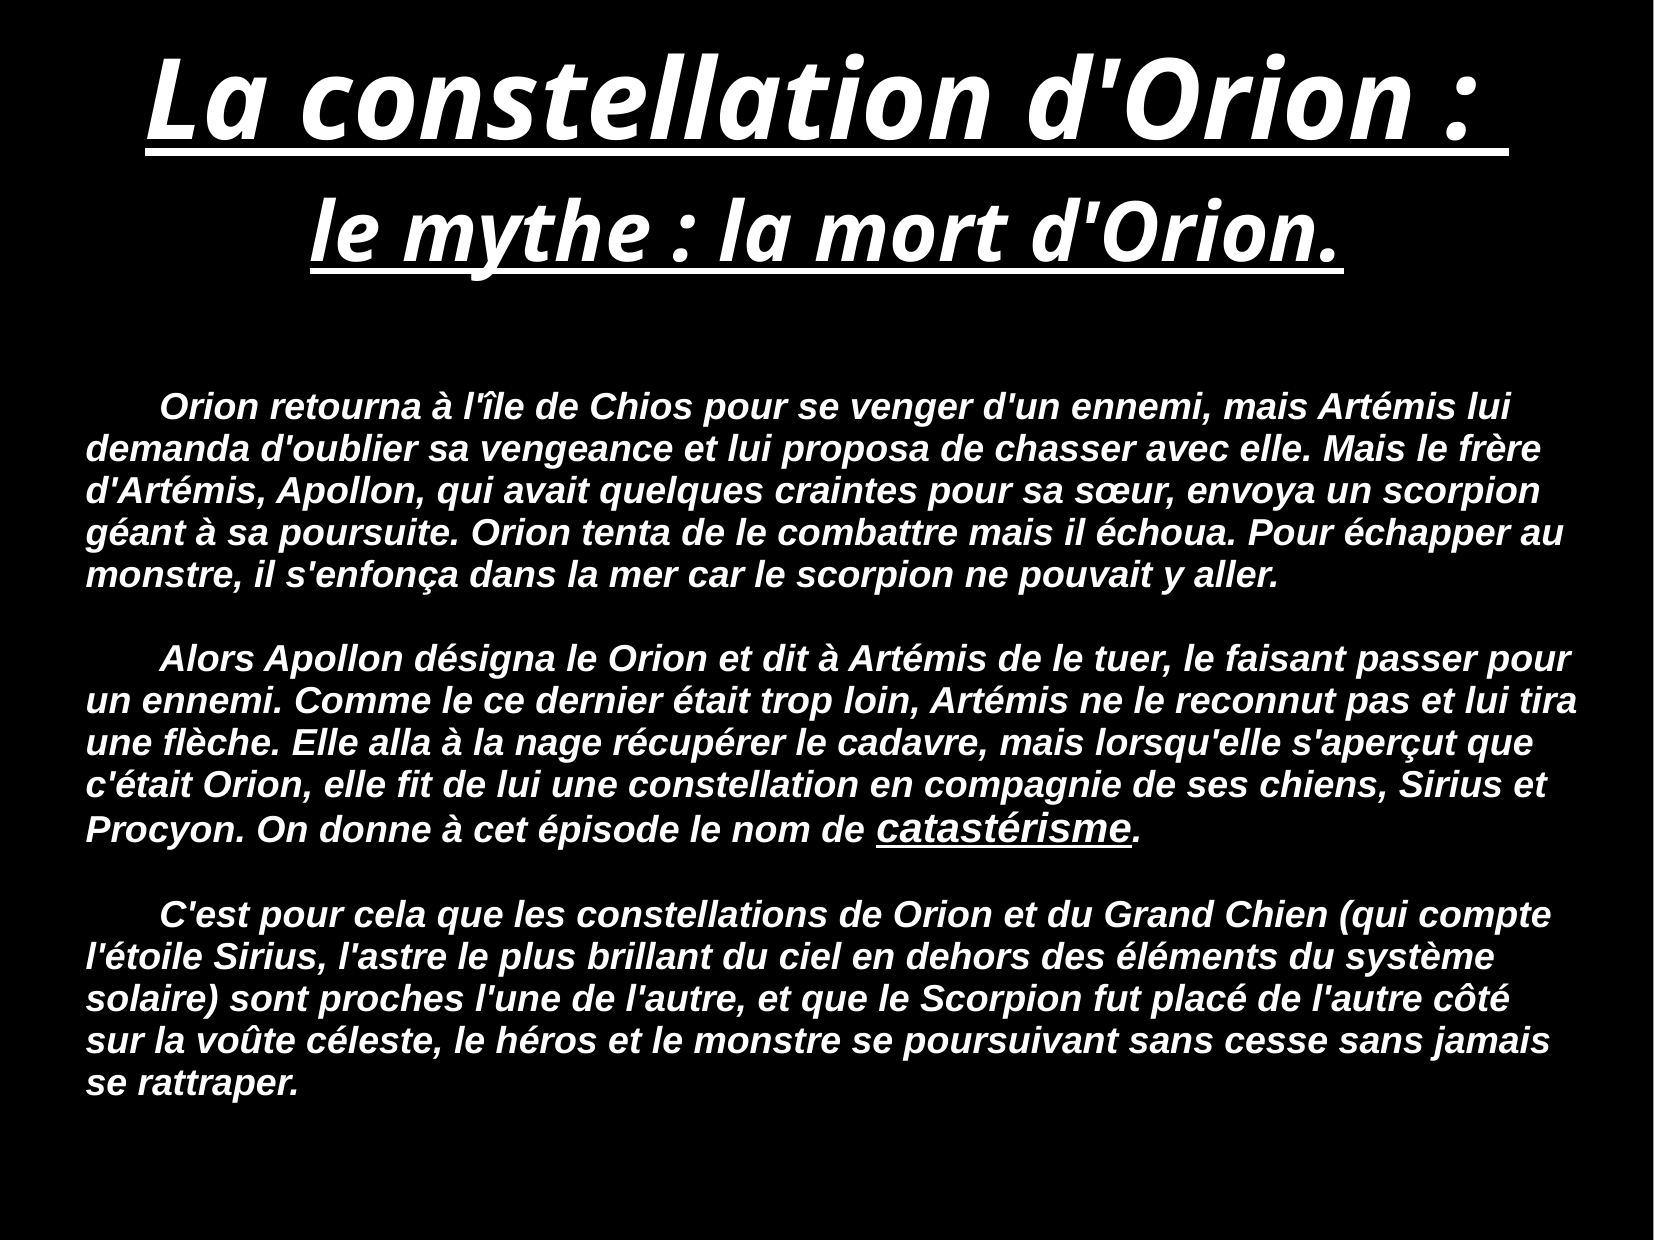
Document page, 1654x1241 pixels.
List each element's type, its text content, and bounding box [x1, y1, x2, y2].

text_box Orion retourna à l'île de Chios pour se venger d'un ennemi, mais Artémis lui demanda d'oublier sa vengeance et lui proposa de chasser avec elle. Mais le frère d'Artémis, Apollon, qui avait quelques craintes pour sa sœur, envoya un scorpion géant à sa poursuite. Orion tenta de le combattre mais il échoua. Pour échapper au monstre, il s'enfonça dans la mer car le scorpion ne pouvait y aller. Alors Apollon désigna le Orion et dit à Artémis de le tuer, le faisant passer pour un ennemi. Comme le ce dernier était trop loin, Artémis ne le reconnut pas et lui tira une flèche. Elle alla à la nage récupérer le cadavre, mais lorsqu'elle s'aperçut que c'était Orion, elle fit de lui une constellation en compagnie de ses chiens, Sirius et Procyon. On donne à cet épisode le nom de catastérisme. C'est pour cela que les constellations de Orion et du Grand Chien (qui compte l'étoile Sirius, l'astre le plus brillant du ciel en dehors des éléments du système solaire) sont proches l'une de l'autre, et que le Scorpion fut placé de l'autre côté sur la voûte céleste, le héros et le monstre se poursuivant sans cesse sans jamais se rattraper. [35, 377, 1595, 1128]
title La constellation d'Orion : le mythe : la mort d'Orion. [82, 33, 1571, 273]
